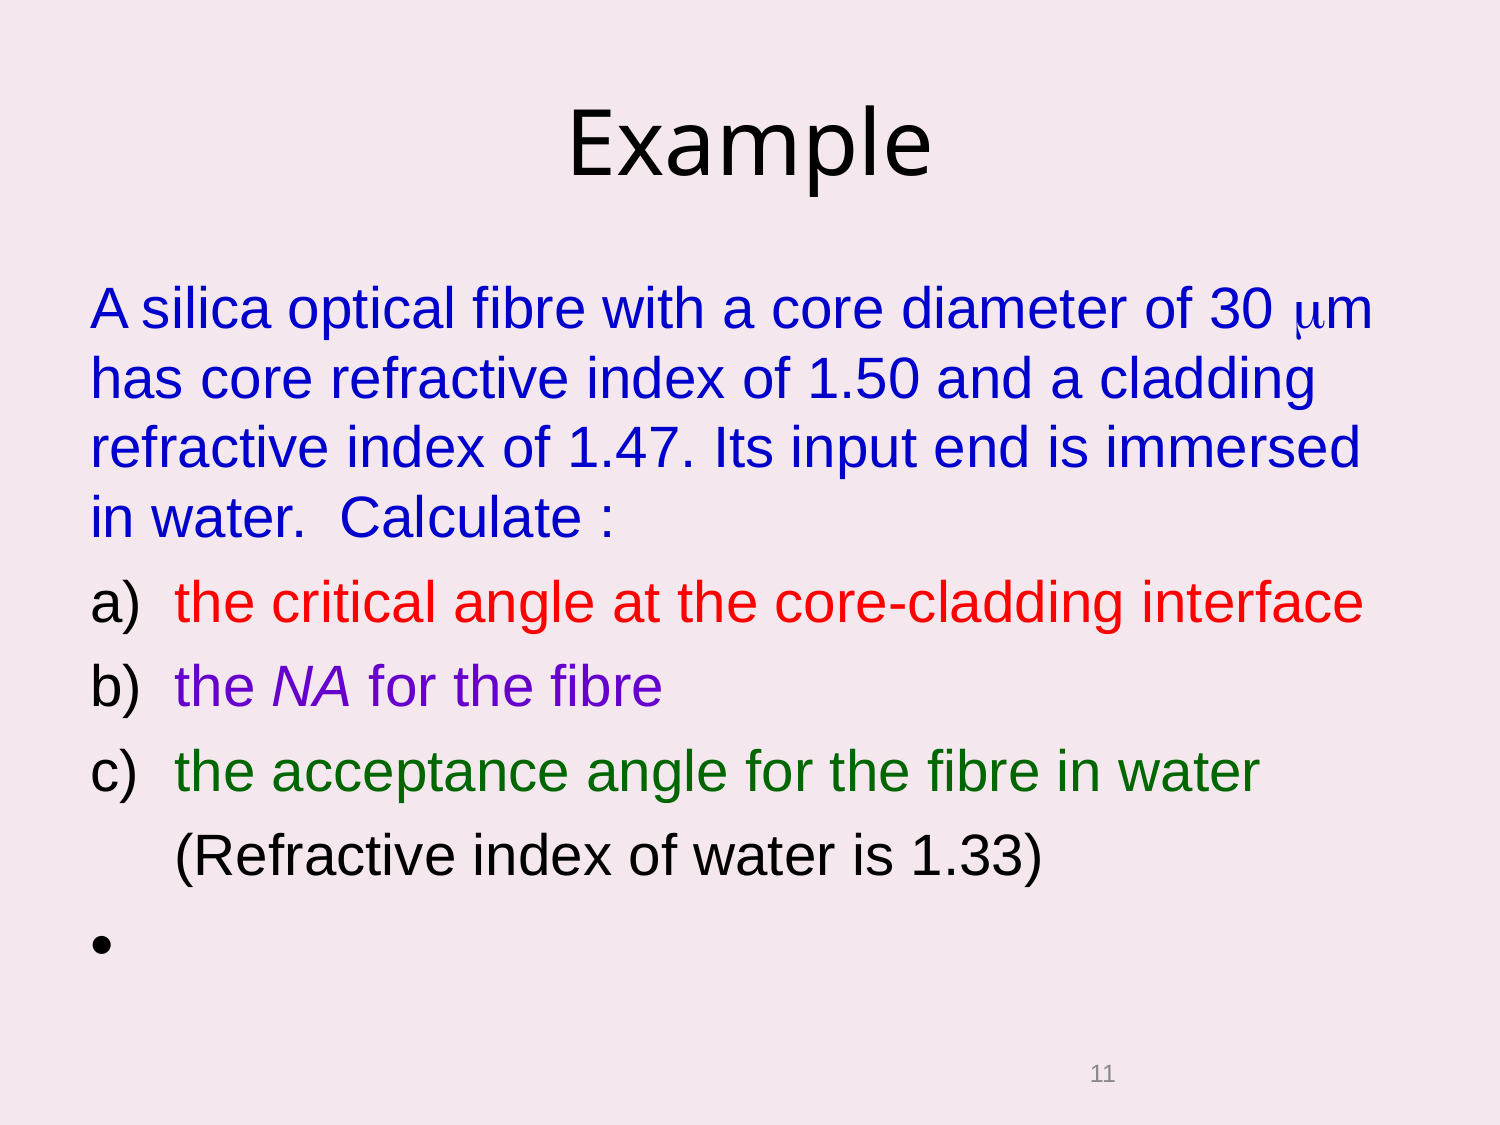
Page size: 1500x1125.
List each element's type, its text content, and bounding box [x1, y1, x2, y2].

text_box [1074, 1042, 1426, 1103]
title Example [75, 45, 1426, 233]
list A silica optical fibre with a core diameter of 30 m has core refractive index of 1.50 and a cladding refractive index of 1.47. Its input end is immersed in water. Calculate : the critical angle at the core-cladding interface the NA for the fibre the acceptance angle for the fibre in water (Refractive index of water is 1.33) [75, 262, 1426, 1005]
